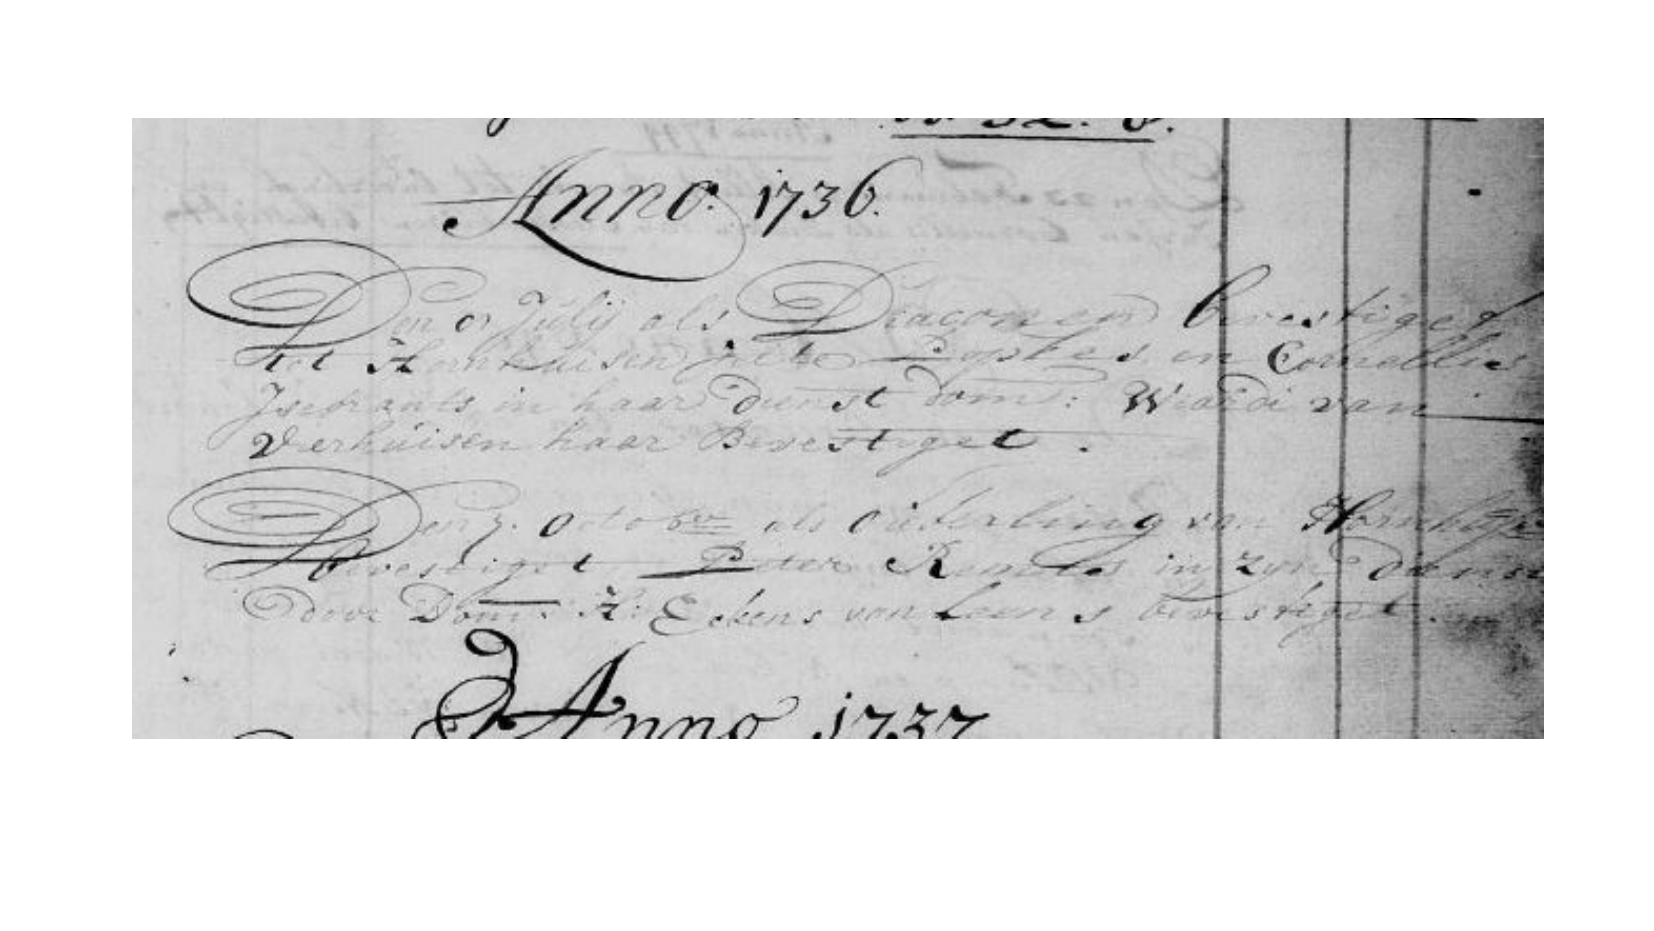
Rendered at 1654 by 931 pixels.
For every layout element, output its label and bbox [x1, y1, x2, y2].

picture [132, 118, 1544, 739]
